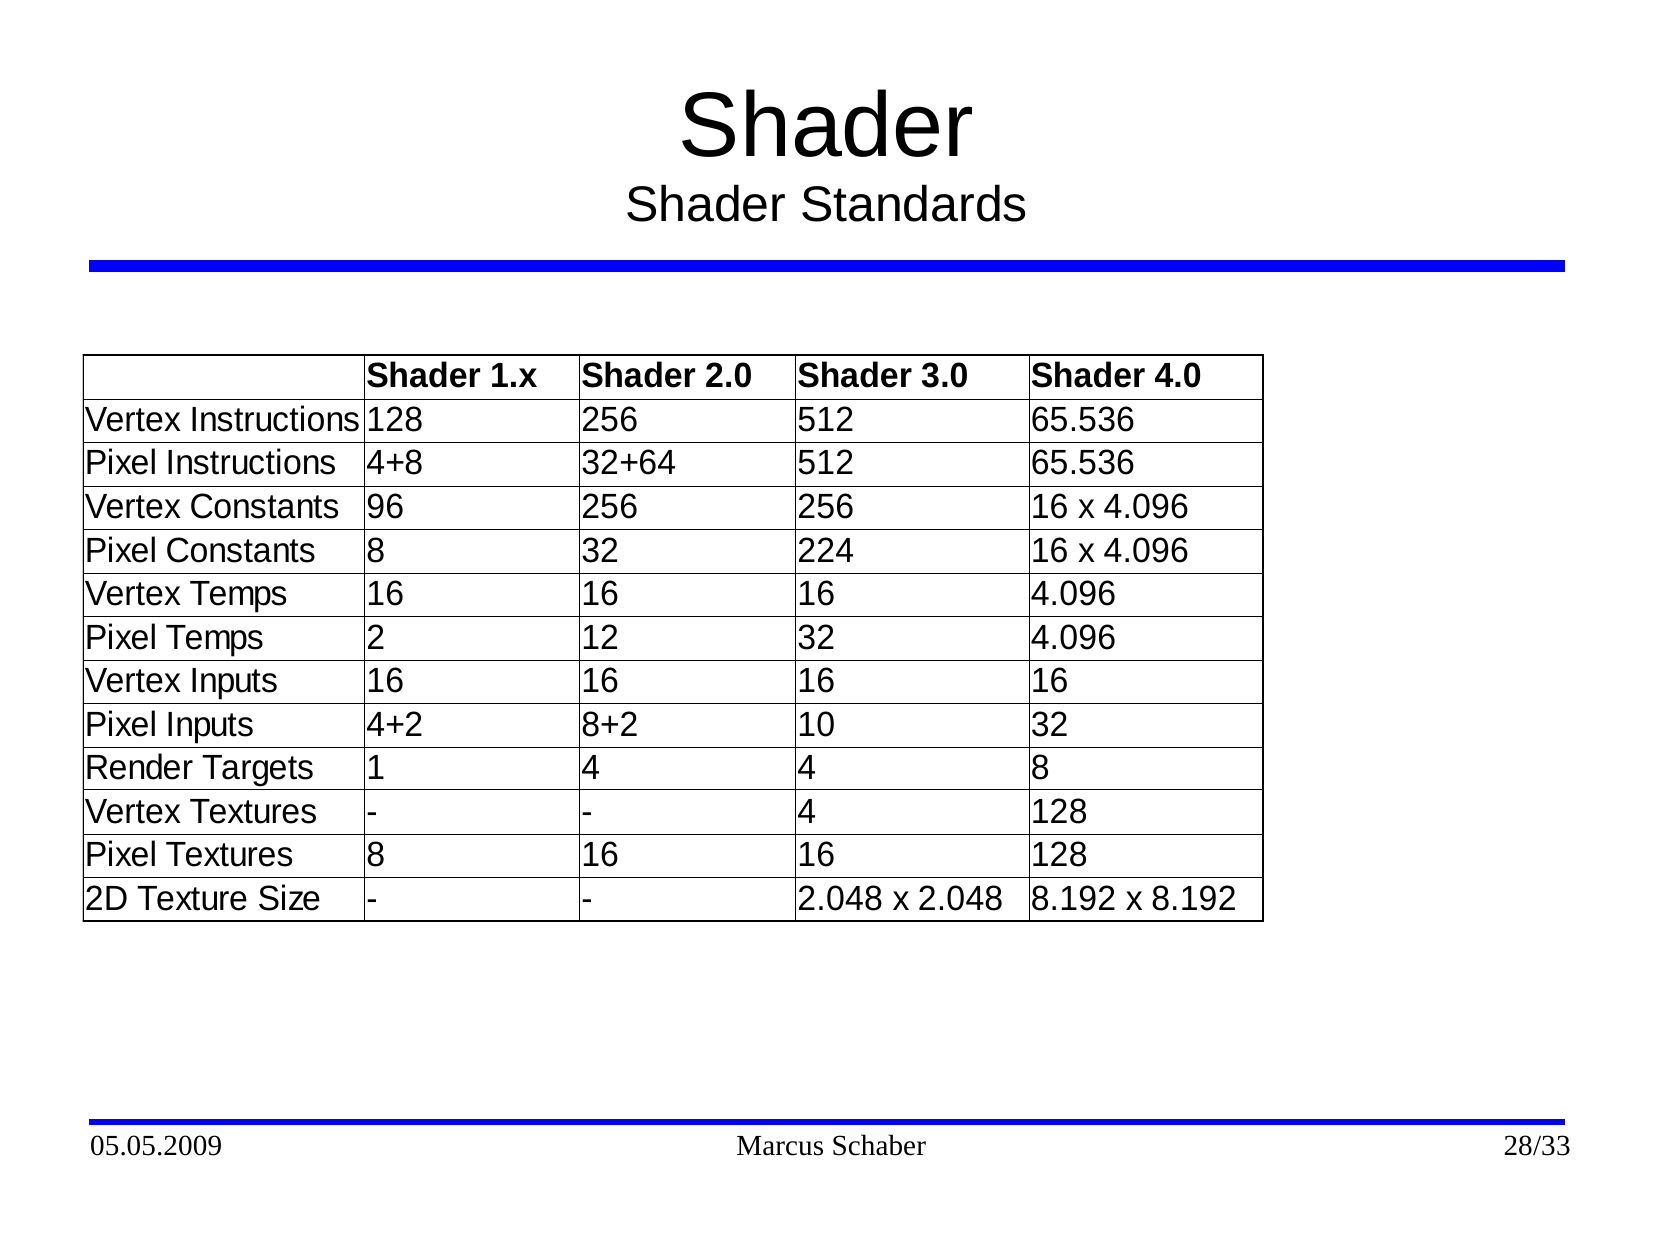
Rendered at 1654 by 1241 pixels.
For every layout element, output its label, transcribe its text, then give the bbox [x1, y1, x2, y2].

chart [82, 354, 1535, 1055]
title Shader Shader Standards [82, 49, 1571, 257]
